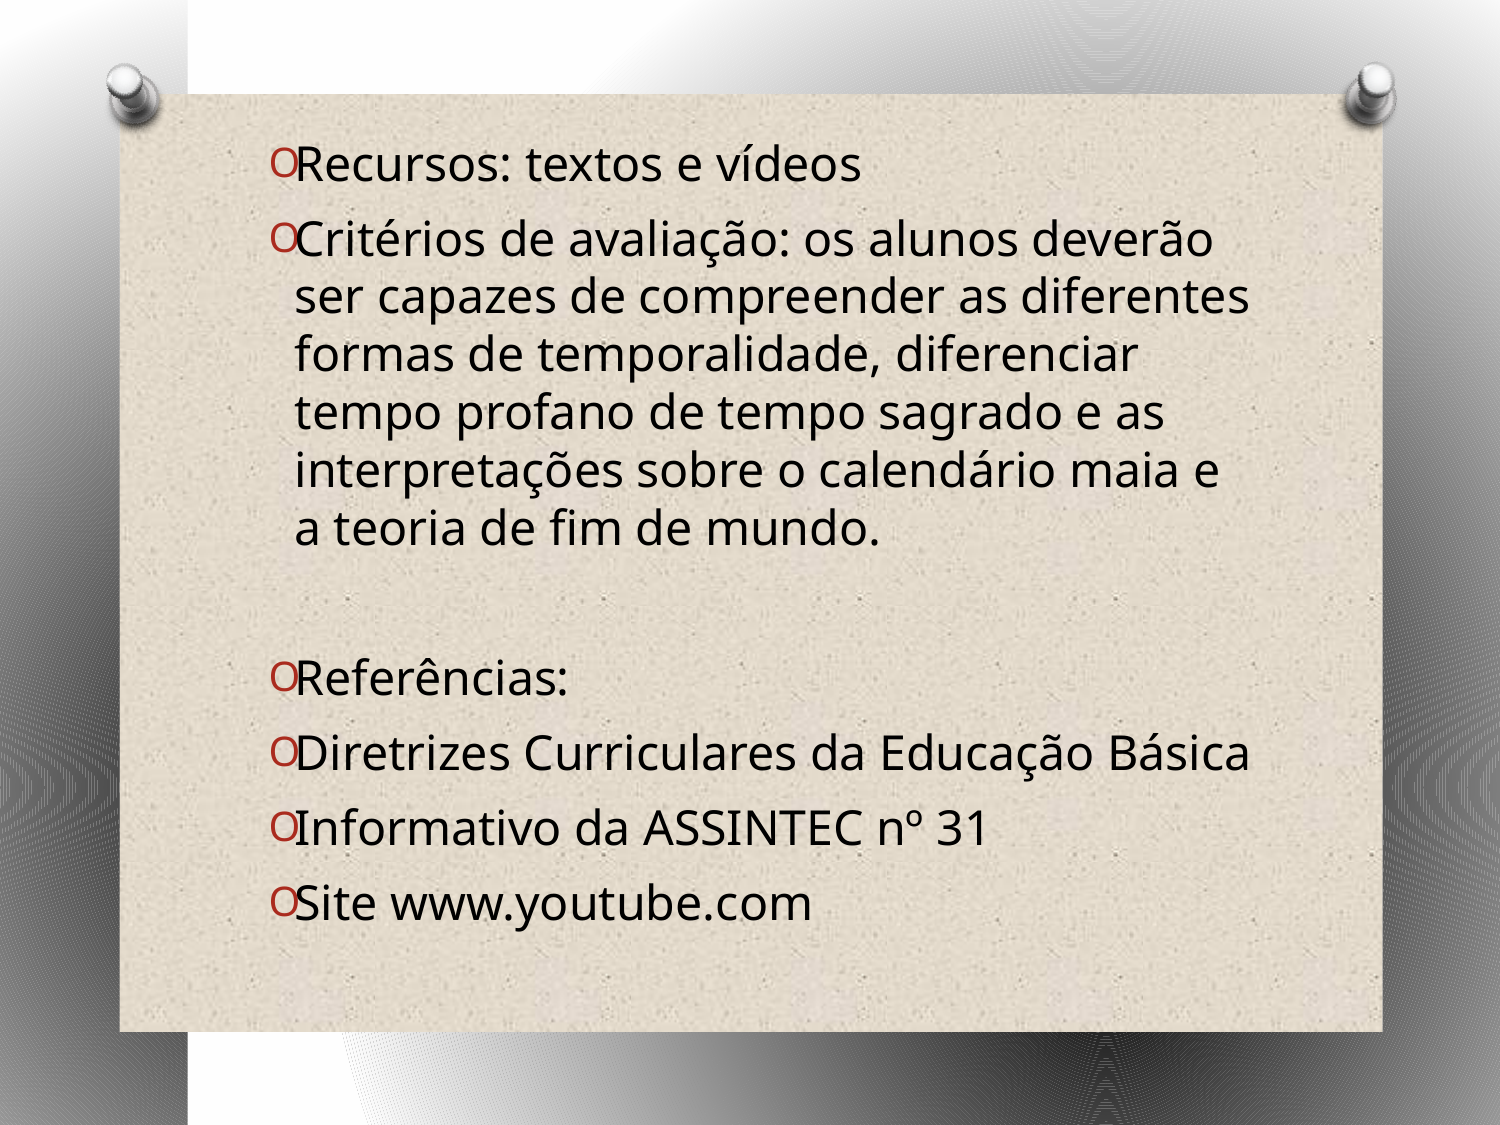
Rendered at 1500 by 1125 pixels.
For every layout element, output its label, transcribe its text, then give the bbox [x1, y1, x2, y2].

picture [75, 29, 1439, 1032]
list Recursos: textos e vídeos Critérios de avaliação: os alunos deverão ser capazes de compreender as diferentes formas de temporalidade, diferenciar tempo profano de tempo sagrado e as interpretações sobre o calendário maia e a teoria de fim de mundo. Referências: Diretrizes Curriculares da Educação Básica Informativo da ASSINTEC nº 31 Site www.youtube.com [253, 125, 1271, 976]
